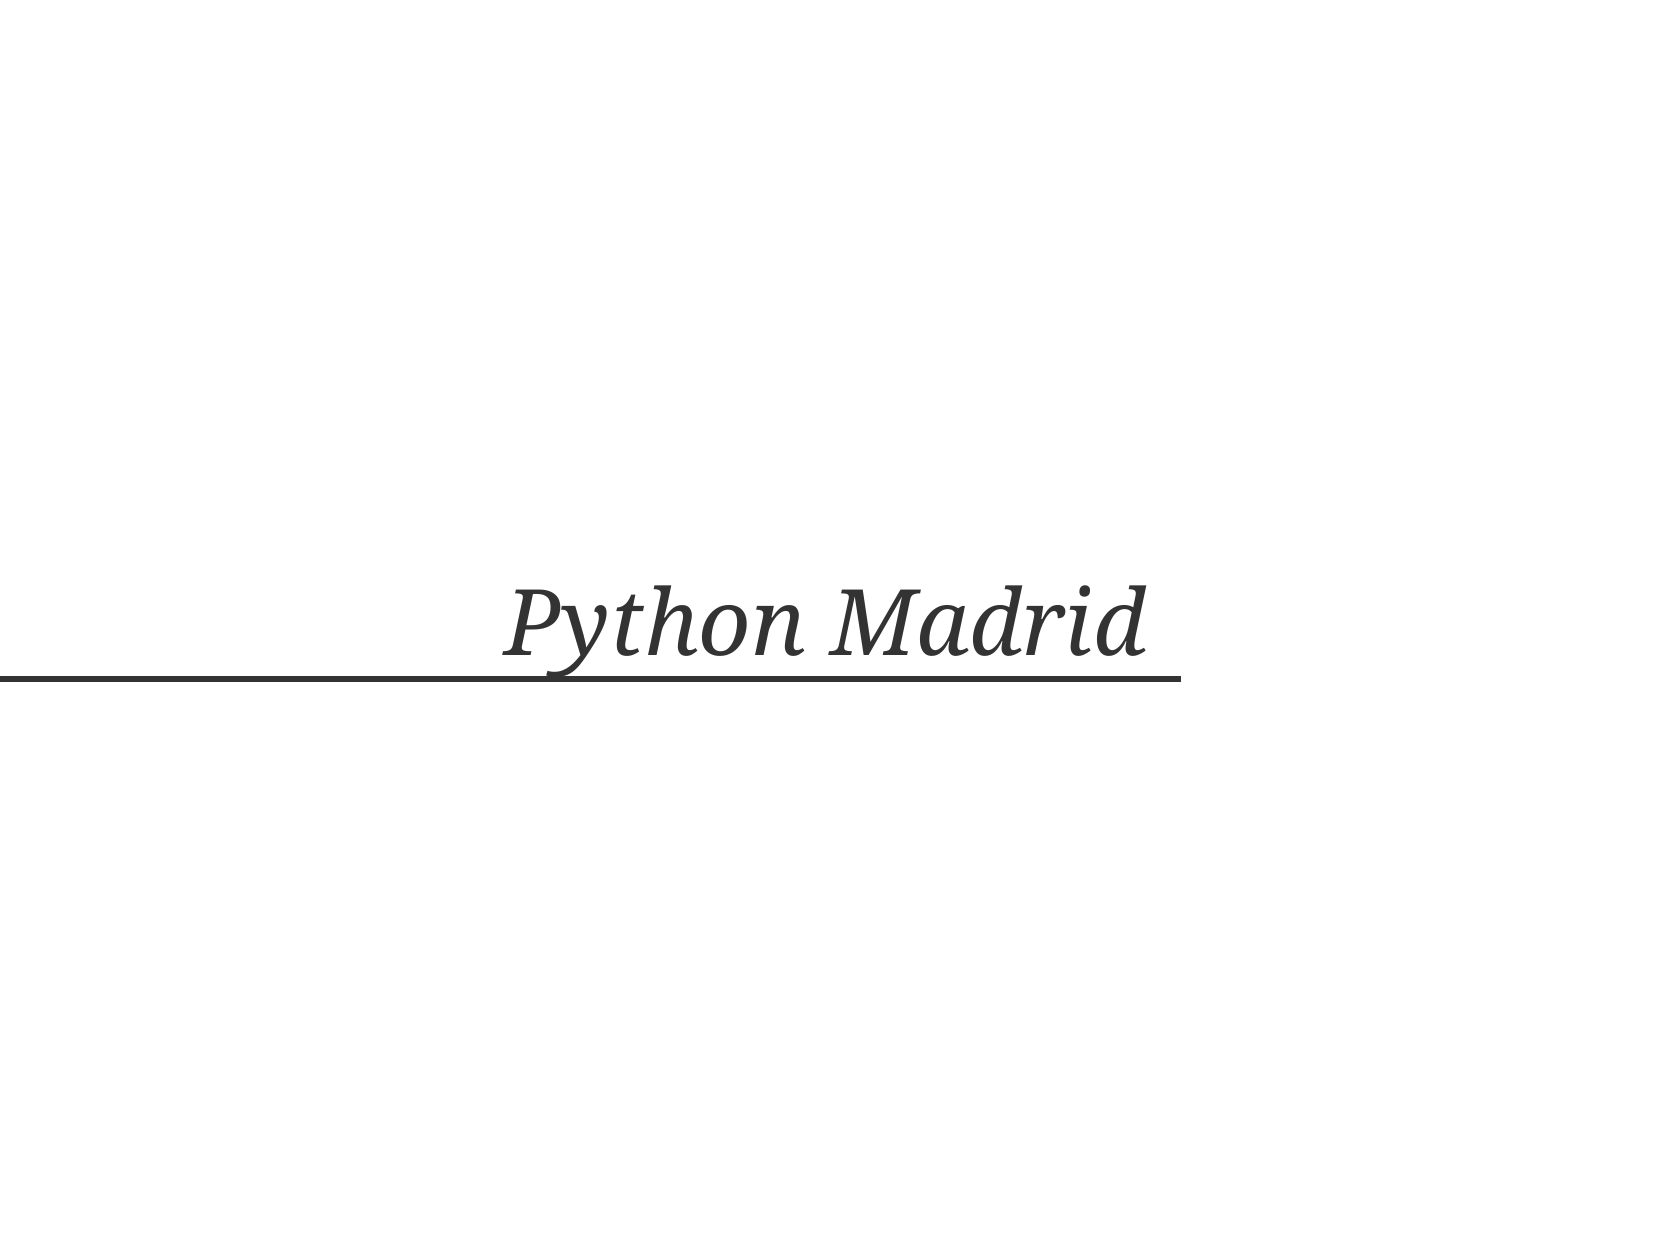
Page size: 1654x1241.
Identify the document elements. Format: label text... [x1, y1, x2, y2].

text_box Python Madrid [0, 0, 1654, 1241]
